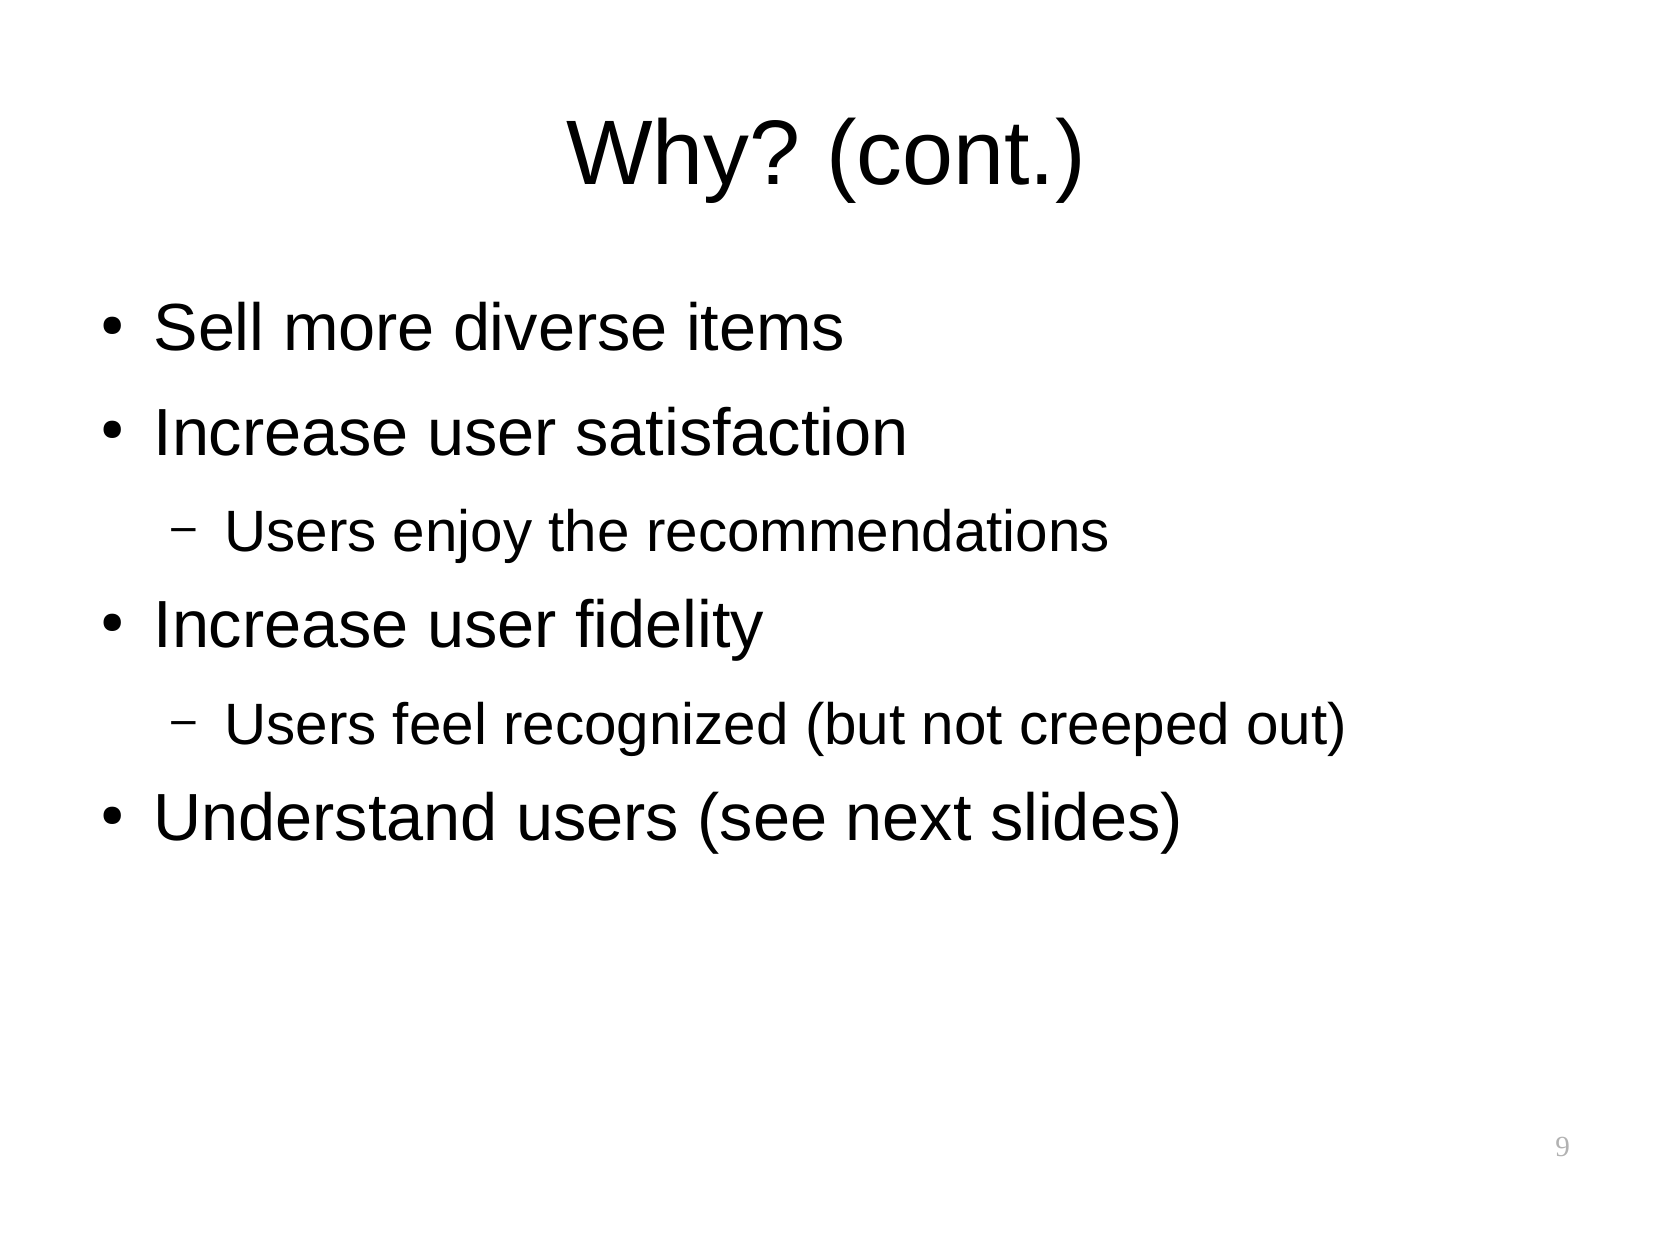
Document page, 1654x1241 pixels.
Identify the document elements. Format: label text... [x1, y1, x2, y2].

list Sell more diverse items Increase user satisfaction Users enjoy the recommendations Increase user fidelity Users feel recognized (but not creeped out) Understand users (see next slides) [82, 290, 1571, 1010]
title Why? (cont.) [82, 49, 1571, 257]
